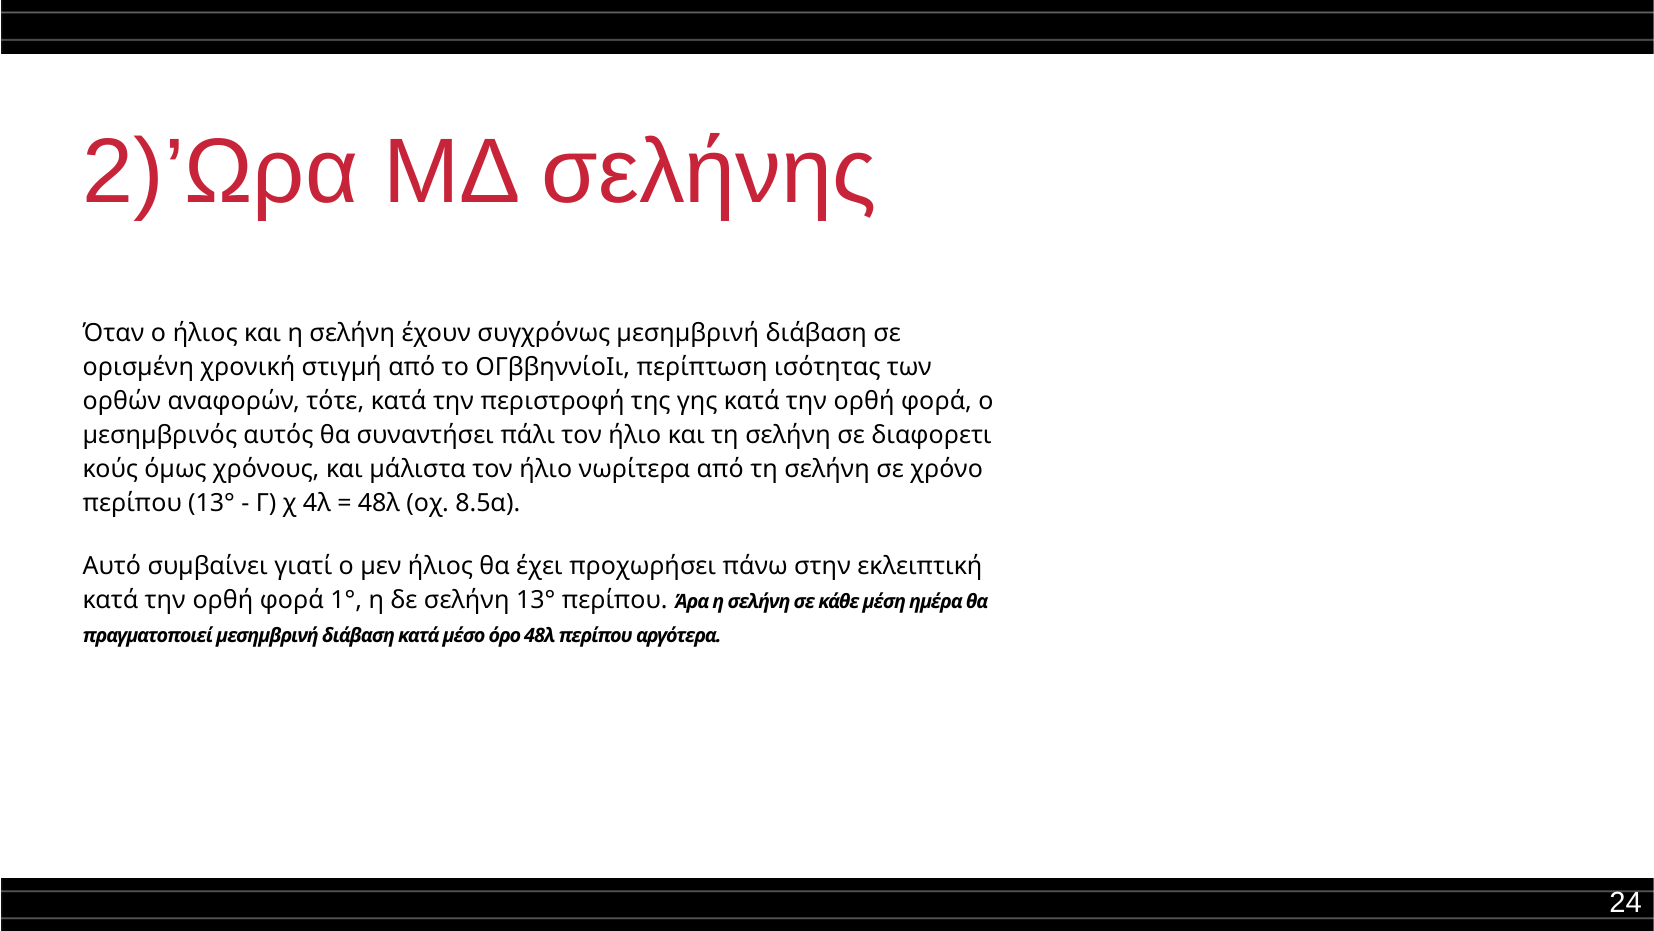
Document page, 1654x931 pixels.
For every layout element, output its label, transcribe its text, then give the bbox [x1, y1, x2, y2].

list Όταν ο ήλιος και η σελήνη έχουν συγχρόνως μεσημβρινή διάβαση σε ορισμένη χρονική στιγμή από το ΟΓββηννίοΙι, περίπτωση ισότητας των ορθών αναφορών, τότε, κατά την περιστροφή της γης κατά την ορθή φορά, ο μεσημβρινός αυτός θα συναντήσει πάλι τον ήλιο και τη σελήνη σε διαφορετι­κούς όμως χρόνους, και μάλιστα τον ήλιο νωρίτερα από τη σελήνη σε χρόνο περίπου (13° - Γ) χ 4λ = 48λ (οχ. 8.5α). Αυτό συμβαίνει γιατί ο μεν ήλιος θα έχει προχωρήσει πάνω στην εκλειπτική κατά την ορθή φορά 1°, η δε σελήνη 13° περίπου. Άρα η σελήνη σε κάθε μέση ημέρα θα πραγματοποιεί μεσημβρινή διάβαση κατά μέσο όρο 48λ περίπου αργότερα. [82, 271, 1013, 826]
picture [1, 0, 1654, 54]
picture [1, 878, 1654, 931]
title 2)’Ωρα ΜΔ σελήνης [82, 92, 1571, 249]
